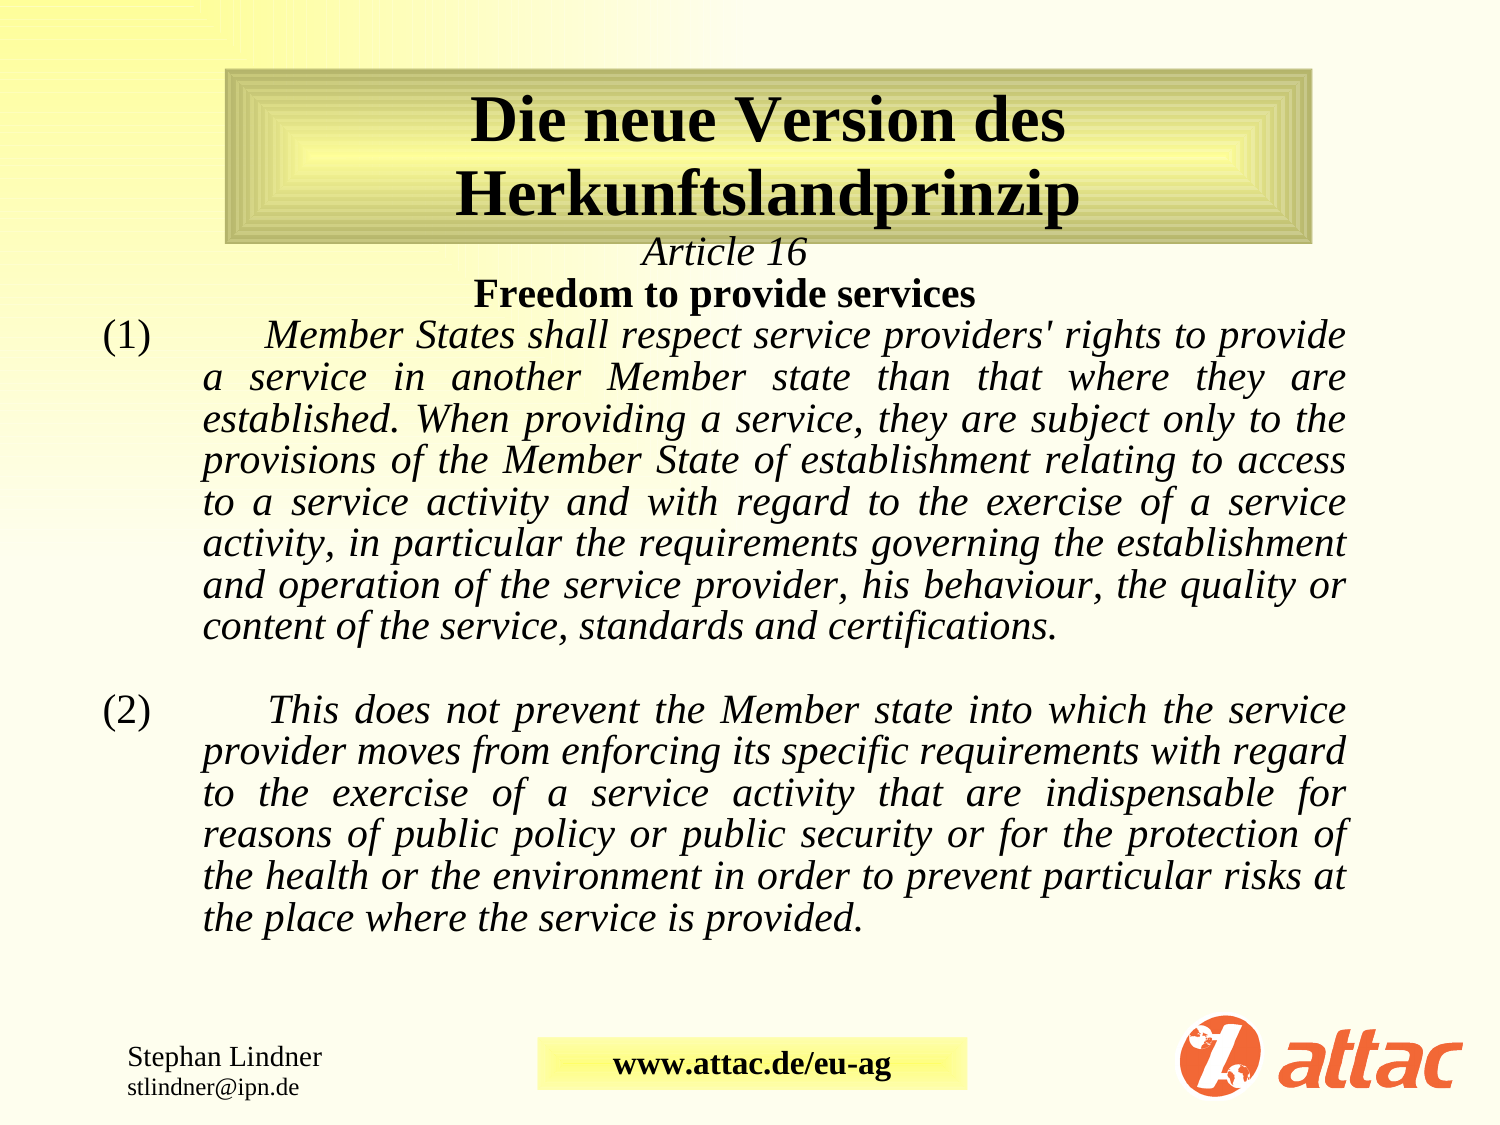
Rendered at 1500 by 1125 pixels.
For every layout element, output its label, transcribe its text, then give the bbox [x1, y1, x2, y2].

title Die neue Version des Herkunftslandprinzip [224, 68, 1313, 224]
list Article 16 Freedom to provide services (1) Member States shall respect service providers' rights to provide a service in another Member state than that where they are established. When providing a service, they are subject only to the provisions of the Member State of establishment relating to access to a service activity and with regard to the exercise of a service activity, in particular the requirements governing the establishment and operation of the service provider, his behaviour, the quality or content of the service, standards and certifications. (2) This does not prevent the Member state into which the service provider moves from enforcing its specific requirements with regard to the exercise of a service activity that are indispensable for reasons of public policy or public security or for the protection of the health or the environment in order to prevent particular risks at the place where the service is provided. [87, 224, 1363, 1051]
picture [1175, 1012, 1463, 1101]
text_box www.attac.de/eu-ag [537, 1037, 968, 1090]
text_box Stephan Lindner stlindner@ipn.de [112, 1032, 338, 1109]
